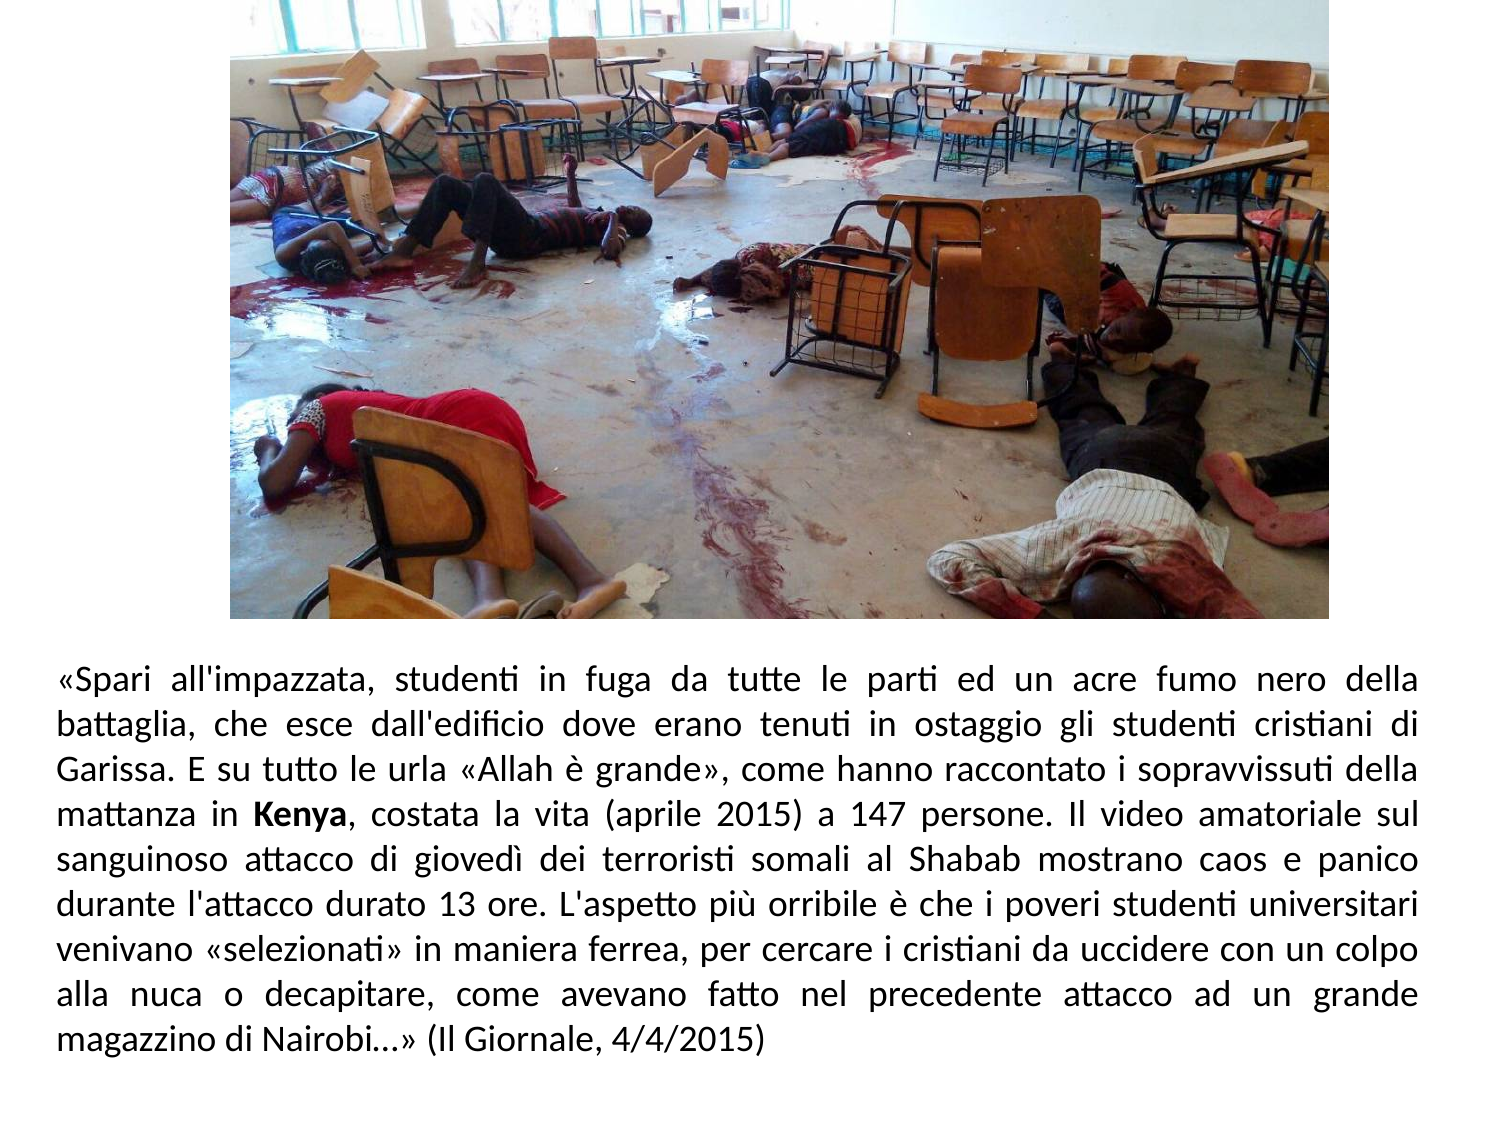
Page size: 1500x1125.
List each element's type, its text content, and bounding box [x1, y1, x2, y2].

picture [230, 0, 1329, 619]
text_box «Spari all'impazzata, studenti in fuga da tutte le parti ed un acre fumo nero della battaglia, che esce dall'edificio dove erano tenuti in ostaggio gli studenti cristiani di Garissa. E su tutto le urla «Allah è grande», come hanno raccontato i sopravvissuti della mattanza in Kenya, costata la vita (aprile 2015) a 147 persone. Il video amatoriale sul sanguinoso attacco di giovedì dei terroristi somali al Shabab mostrano caos e panico durante l'attacco durato 13 ore. L'aspetto più orribile è che i poveri studenti universitari venivano «selezionati» in maniera ferrea, per cercare i cristiani da uccidere con un colpo alla nuca o decapitare, come avevano fatto nel precedente attacco ad un grande magazzino di Nairobi…» (Il Giornale, 4/4/2015) [41, 646, 1436, 1067]
